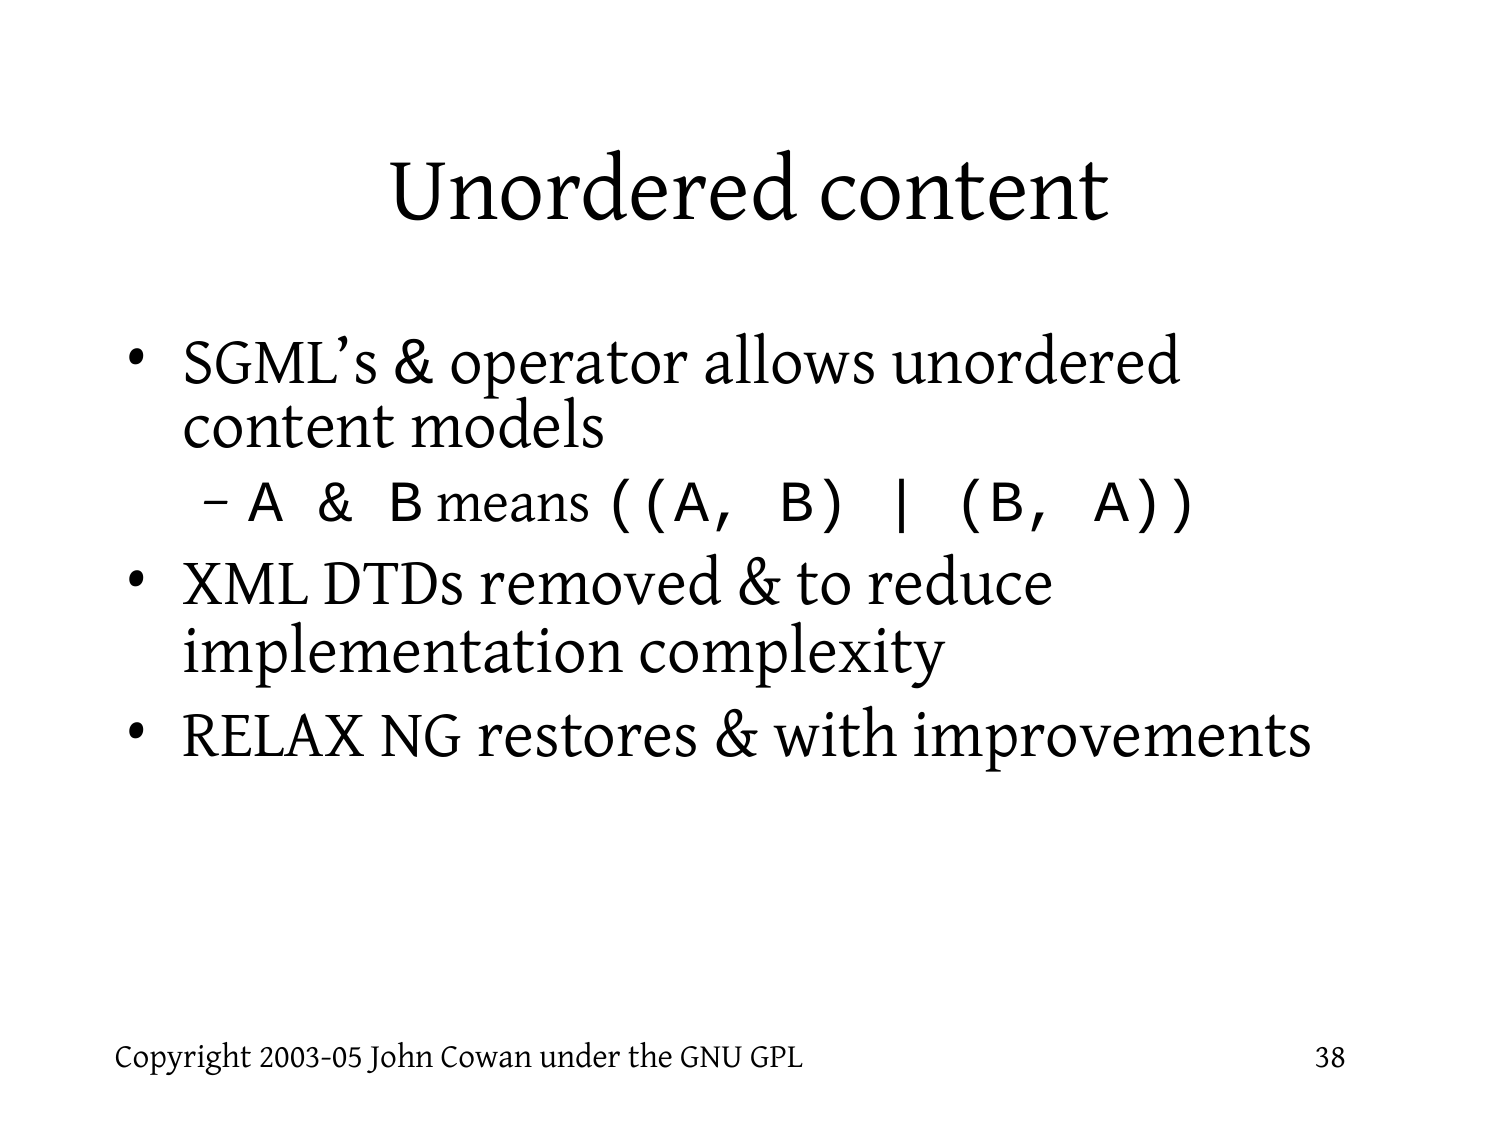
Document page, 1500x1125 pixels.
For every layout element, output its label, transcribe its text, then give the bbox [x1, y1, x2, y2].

title Unordered content [112, 99, 1388, 288]
list SGML’s & operator allows unordered content models A & B means ((A, B) | (B, A)) XML DTDs removed & to reduce implementation complexity RELAX NG restores & with improvements [112, 324, 1388, 1000]
